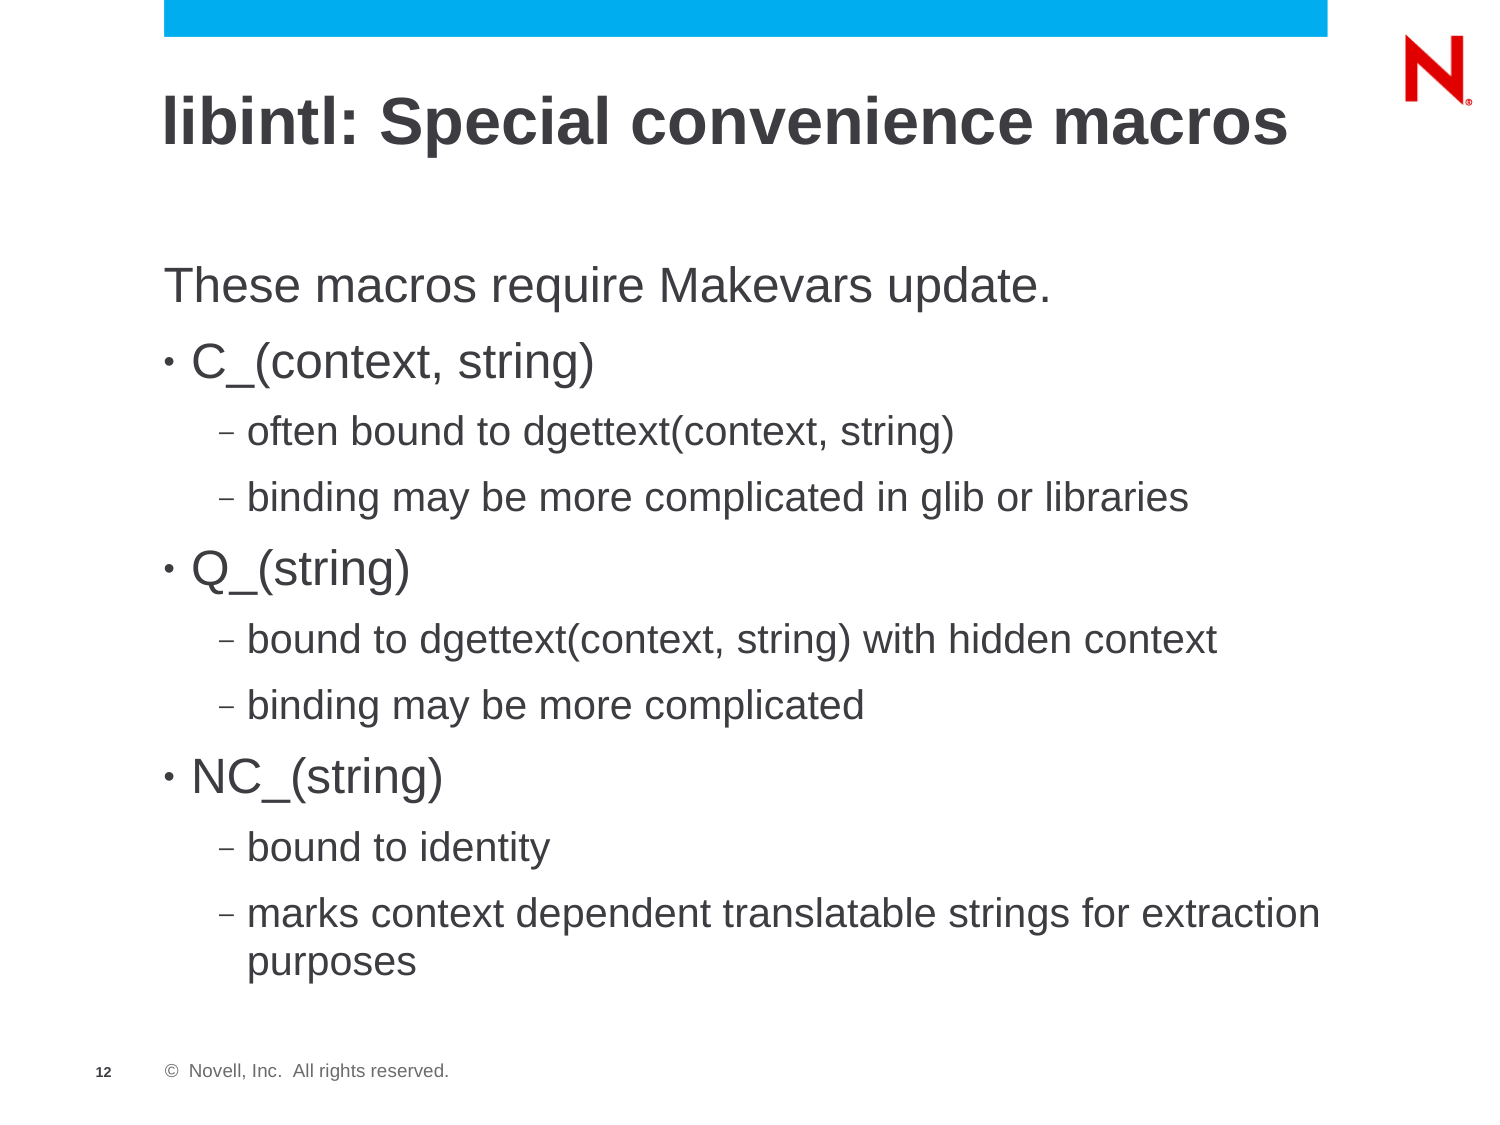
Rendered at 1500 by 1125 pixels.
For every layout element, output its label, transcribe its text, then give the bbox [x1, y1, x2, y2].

list These macros require Makevars update. C_(context, string) often bound to dgettext(context, string) binding may be more complicated in glib or libraries Q_(string) bound to dgettext(context, string) with hidden context binding may be more complicated NC_(string) bound to identity marks context dependent translatable strings for extraction purposes [163, 254, 1404, 986]
picture [1403, 32, 1473, 107]
title libintl: Special convenience macros [161, 41, 1383, 205]
